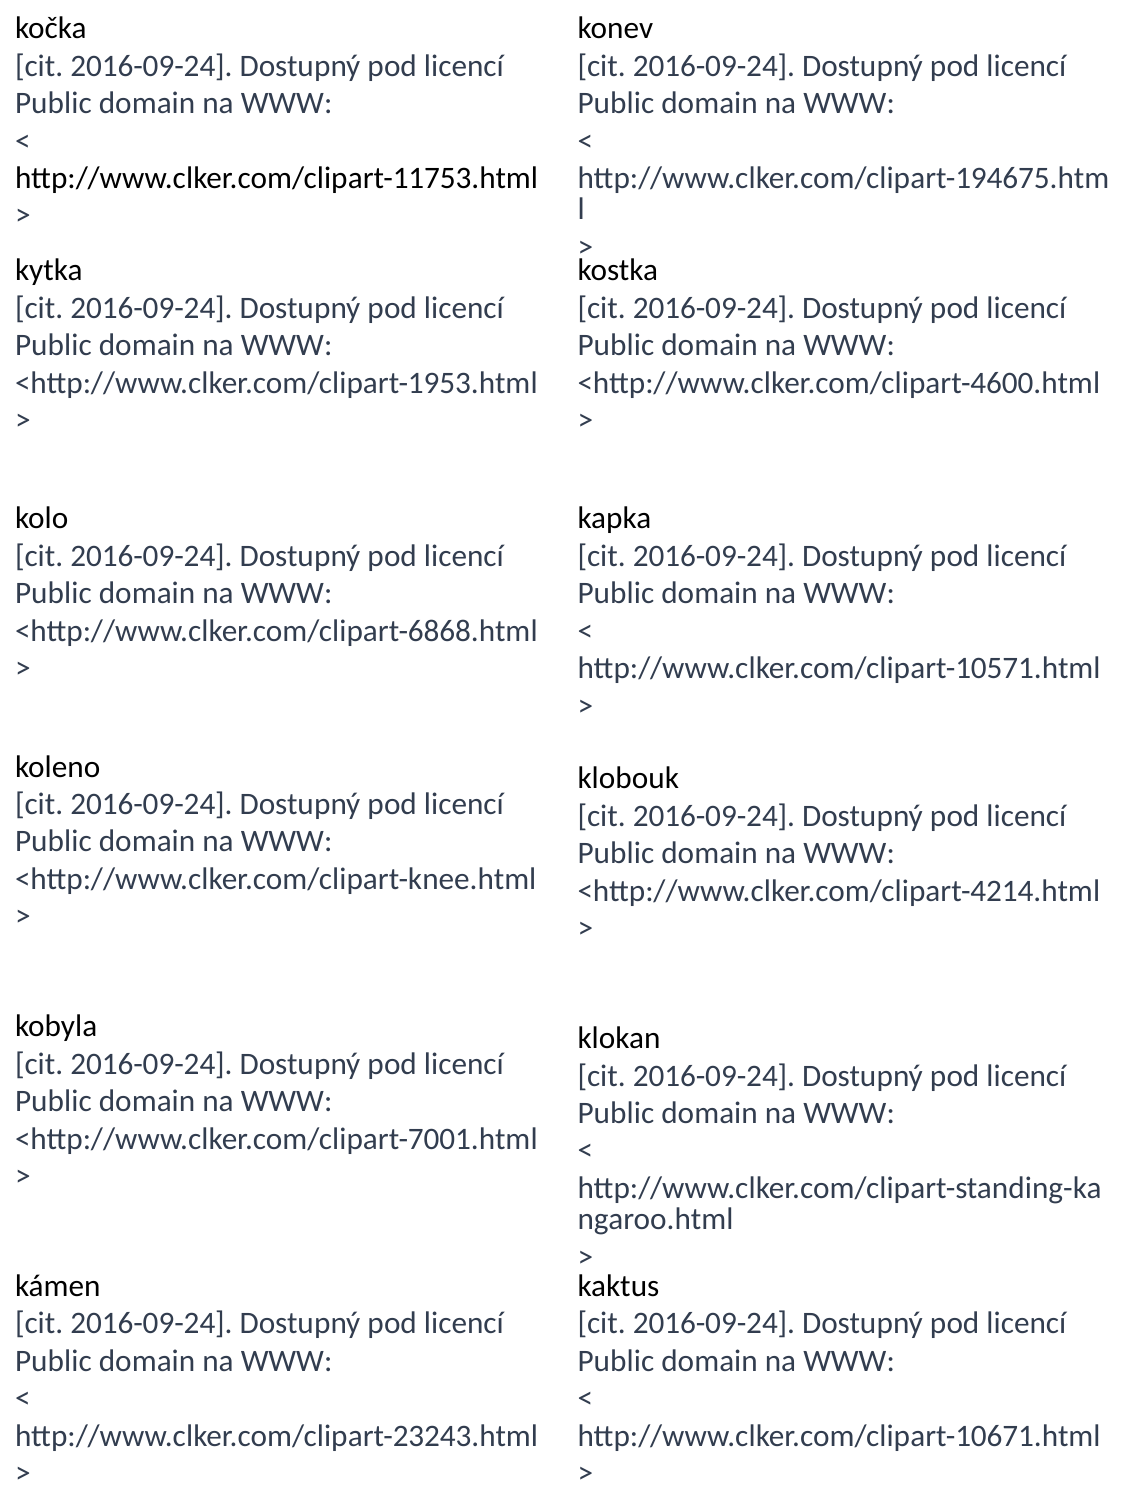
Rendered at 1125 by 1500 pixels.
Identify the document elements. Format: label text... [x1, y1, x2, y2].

text_box kámen [cit. 2016-09-24]. Dostupný pod licencí Public domain na WWW: <http://www.clker.com/clipart-23243.html> [0, 1258, 563, 1497]
text_box kolo [cit. 2016-09-24]. Dostupný pod licencí Public domain na WWW: <http://www.clker.com/clipart-6868.html> [0, 490, 562, 692]
text_box klokan [cit. 2016-09-24]. Dostupný pod licencí Public domain na WWW: <http://www.clker.com/clipart-standing-kangaroo.html> [562, 1010, 1125, 1250]
text_box kytka [cit. 2016-09-24]. Dostupný pod licencí Public domain na WWW: <http://www.clker.com/clipart-1953.html> [0, 242, 562, 444]
text_box konev [cit. 2016-09-24]. Dostupný pod licencí Public domain na WWW: <http://www.clker.com/clipart-194675.html> [562, 0, 1125, 240]
text_box koleno [cit. 2016-09-24]. Dostupný pod licencí Public domain na WWW: <http://www.clker.com/clipart-knee.html> [0, 738, 563, 941]
text_box kapka [cit. 2016-09-24]. Dostupný pod licencí Public domain na WWW: <http://www.clker.com/clipart-10571.html> [562, 490, 1125, 730]
text_box kobyla [cit. 2016-09-24]. Dostupný pod licencí Public domain na WWW: <http://www.clker.com/clipart-7001.html> [0, 998, 563, 1200]
text_box kočka [cit. 2016-09-24]. Dostupný pod licencí Public domain na WWW: <http://www.clker.com/clipart-11753.html> [0, 0, 562, 240]
text_box kostka [cit. 2016-09-24]. Dostupný pod licencí Public domain na WWW: <http://www.clker.com/clipart-4600.html> [562, 242, 1125, 444]
text_box klobouk [cit. 2016-09-24]. Dostupný pod licencí Public domain na WWW: <http://www.clker.com/clipart-4214.html> [562, 750, 1125, 952]
text_box kaktus [cit. 2016-09-24]. Dostupný pod licencí Public domain na WWW: <http://www.clker.com/clipart-10671.html> [563, 1258, 1125, 1497]
